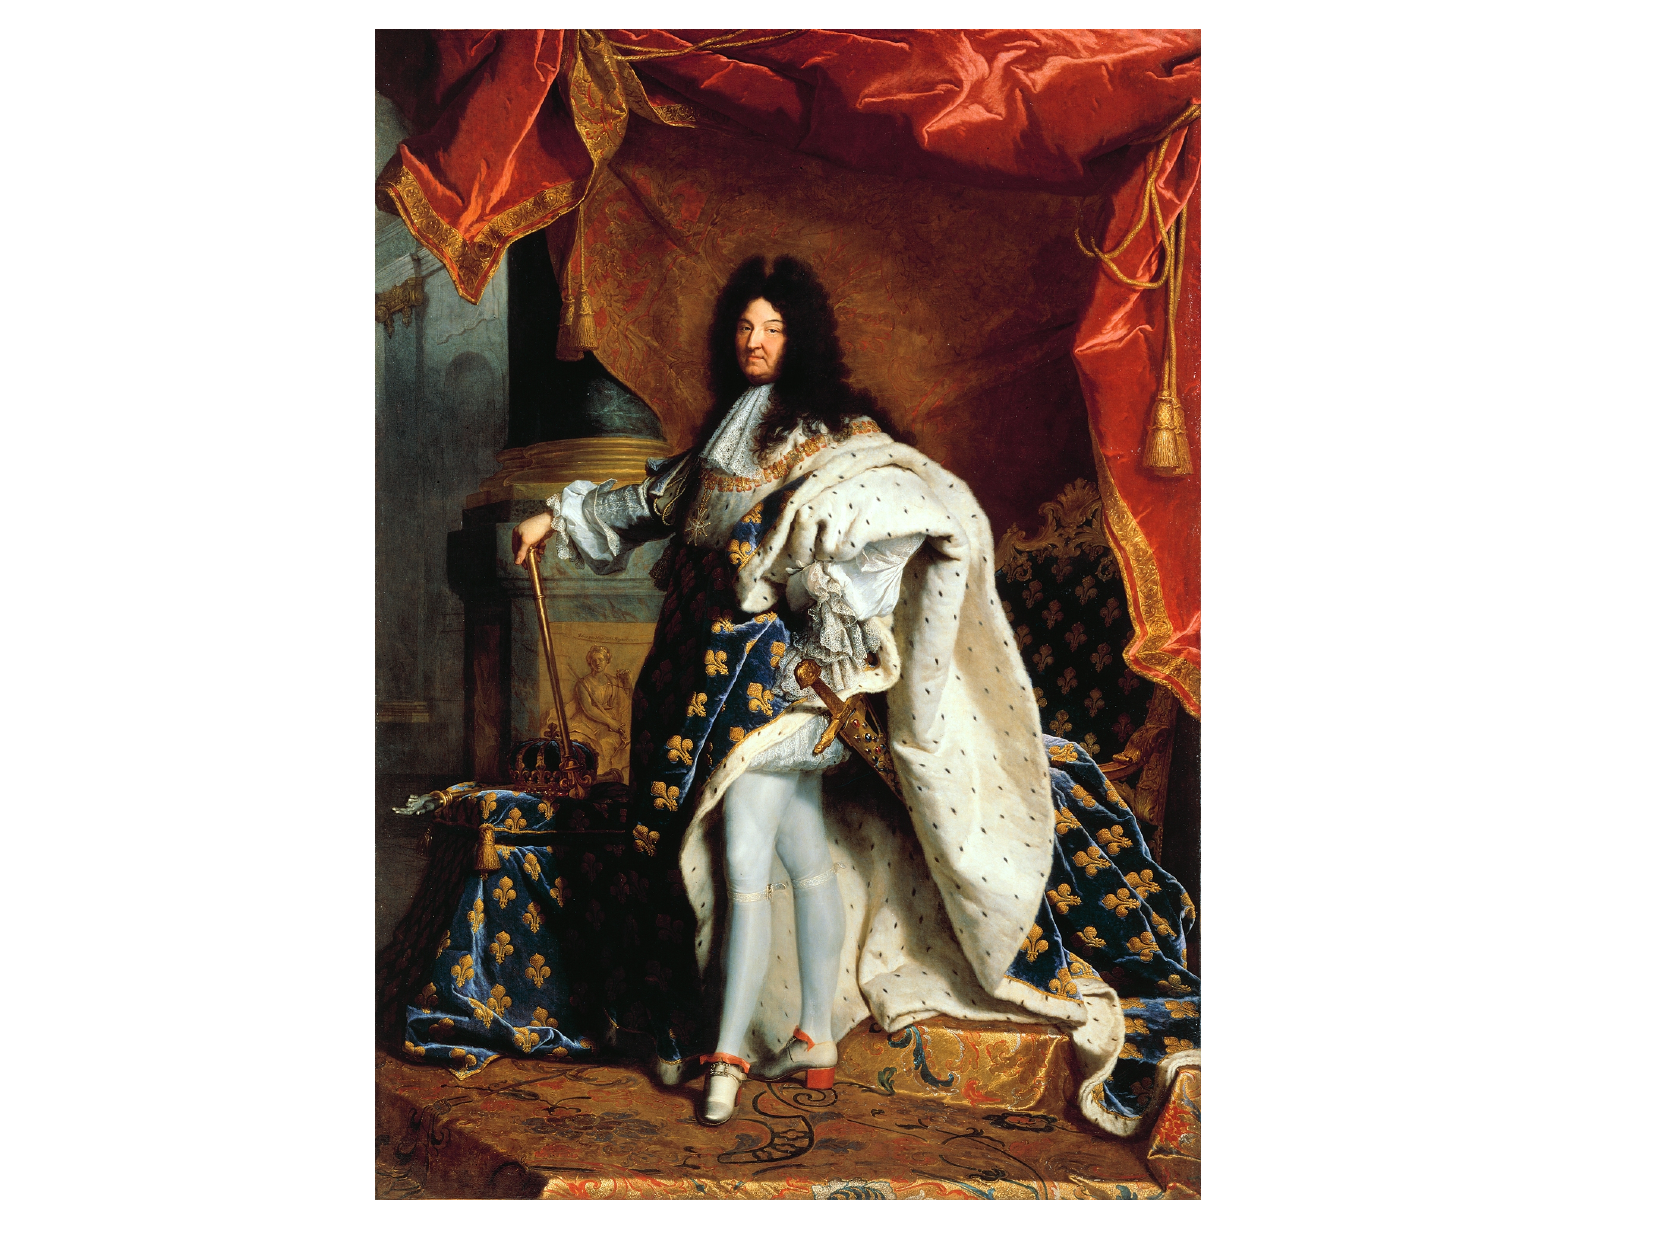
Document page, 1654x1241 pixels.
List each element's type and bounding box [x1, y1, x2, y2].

picture [375, 29, 1201, 1201]
